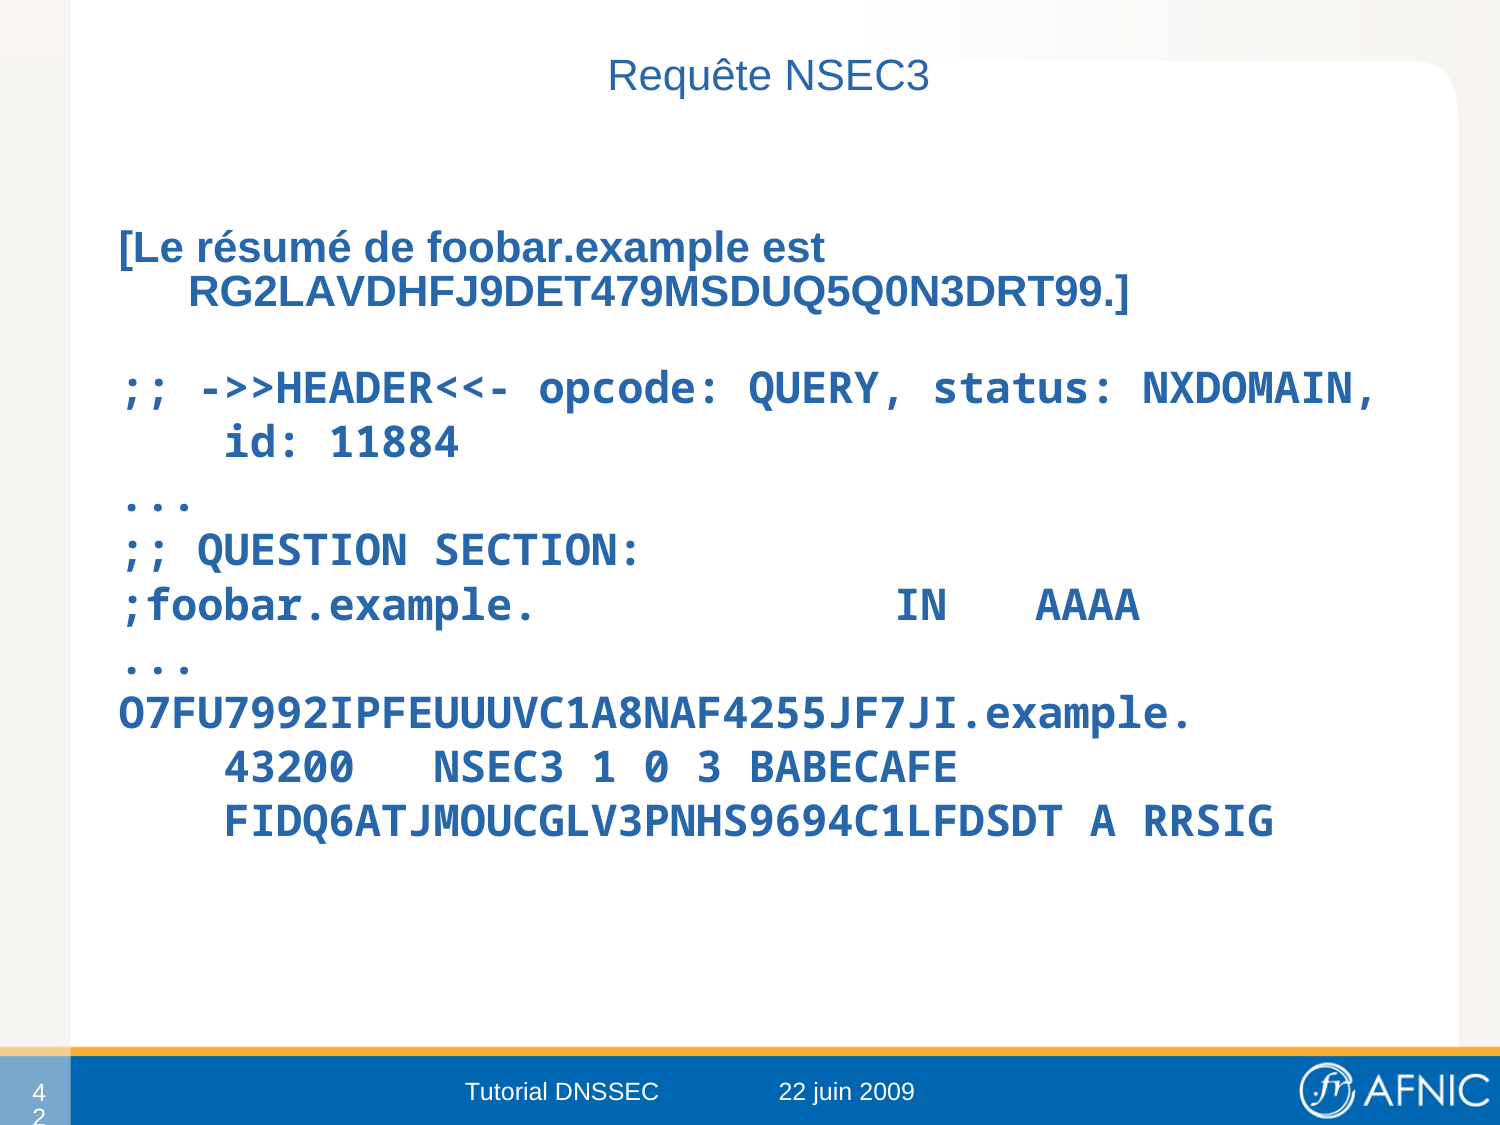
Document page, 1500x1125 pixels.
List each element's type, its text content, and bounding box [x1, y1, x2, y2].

list [Le résumé de foobar.example est RG2LAVDHFJ9DET479MSDUQ5Q0N3DRT99.] ;; ->>HEADER<<- opcode: QUERY, status: NXDOMAIN, id: 11884 ... ;; QUESTION SECTION: ;foobar.example. IN AAAA ... O7FU7992IPFEUUUVC1A8NAF4255JF7JI.example. 43200 NSEC3 1 0 3 BABECAFE FIDQ6ATJMOUCGLV3PNHS9694C1LFDSDT A RRSIG [104, 220, 1418, 947]
picture [0, 0, 1500, 1125]
title Requête NSEC3 [112, 12, 1425, 138]
